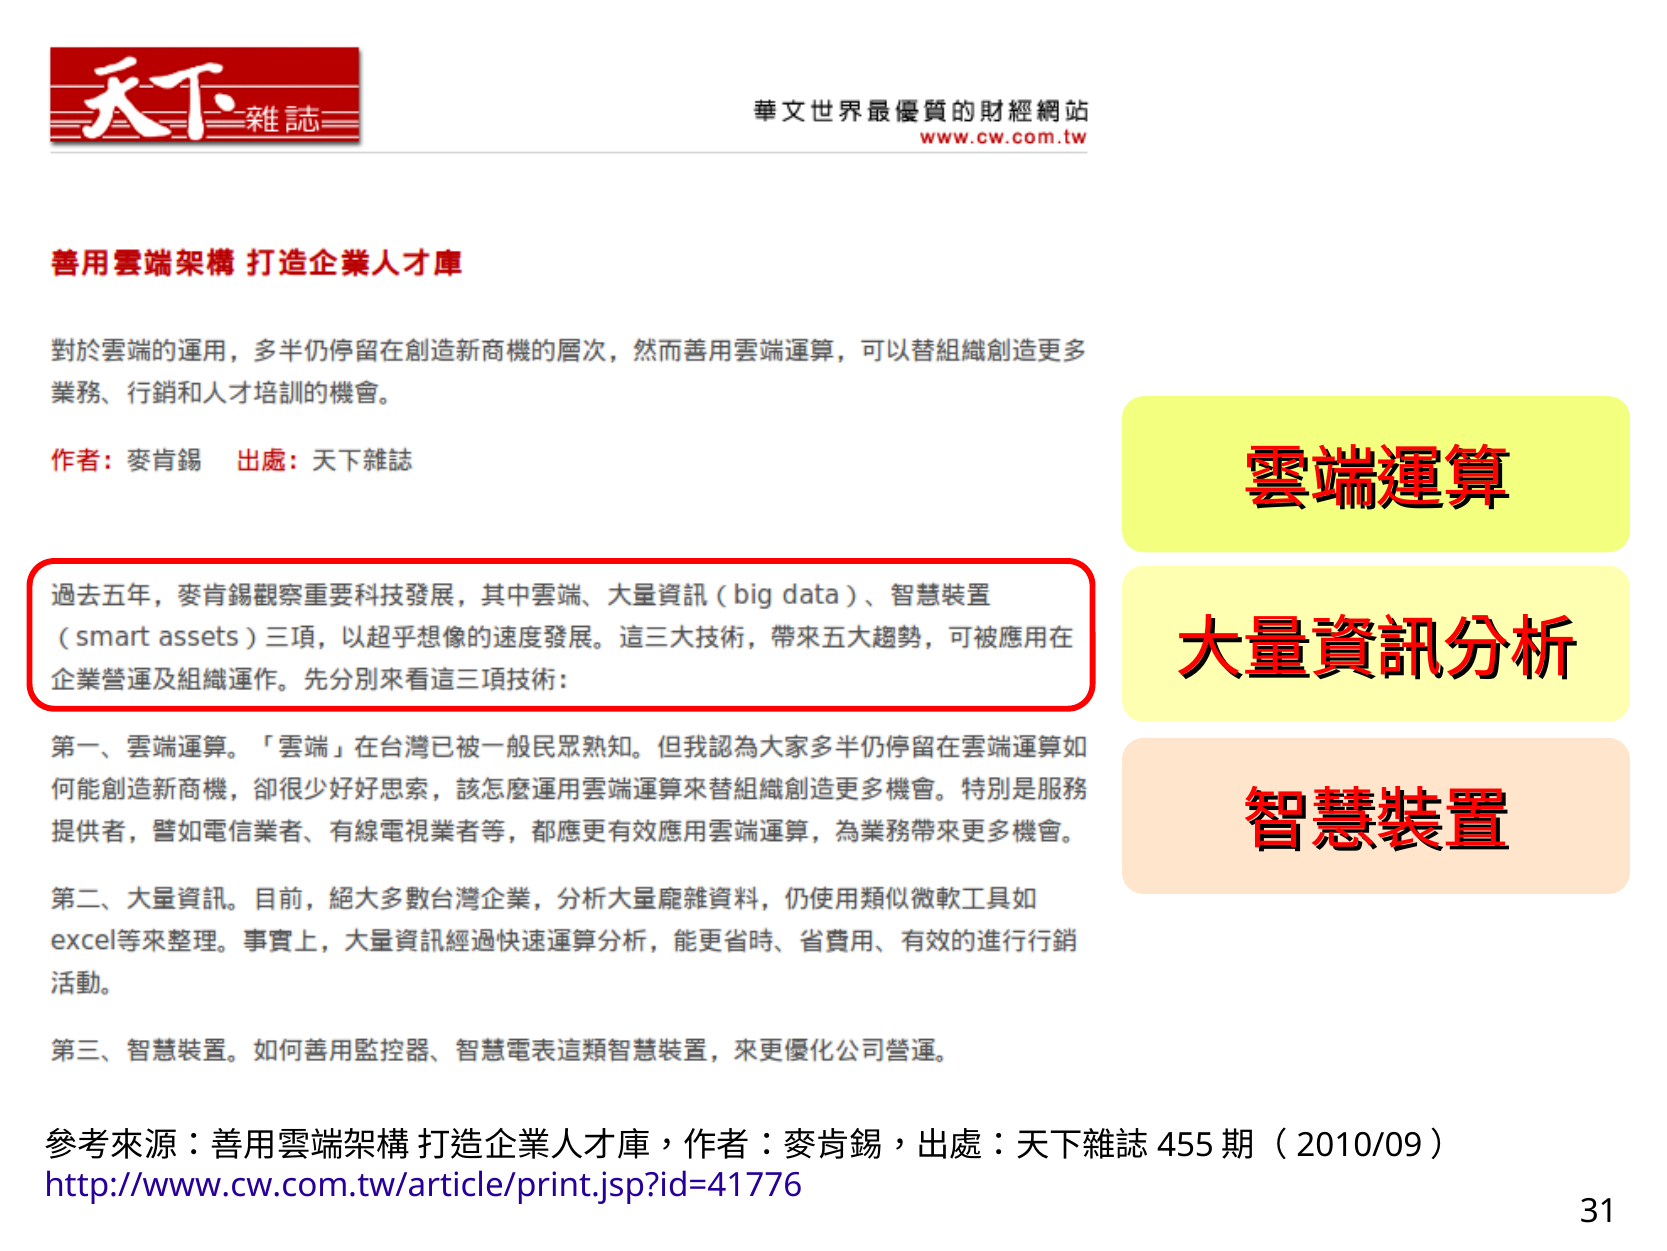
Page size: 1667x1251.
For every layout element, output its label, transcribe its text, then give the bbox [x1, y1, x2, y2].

text_box 智慧裝置 [1122, 737, 1630, 895]
text_box 參考來源：善用雲端架構 打造企業人才庫，作者：麥肯錫，出處：天下雜誌455期（2010/09） http://www.cw.com.tw/article/print.jsp?id=41776 [29, 1115, 1625, 1211]
text_box 雲端運算 [1122, 396, 1630, 553]
text_box 大量資訊分析 [1122, 565, 1630, 722]
picture [22, 29, 1145, 1093]
